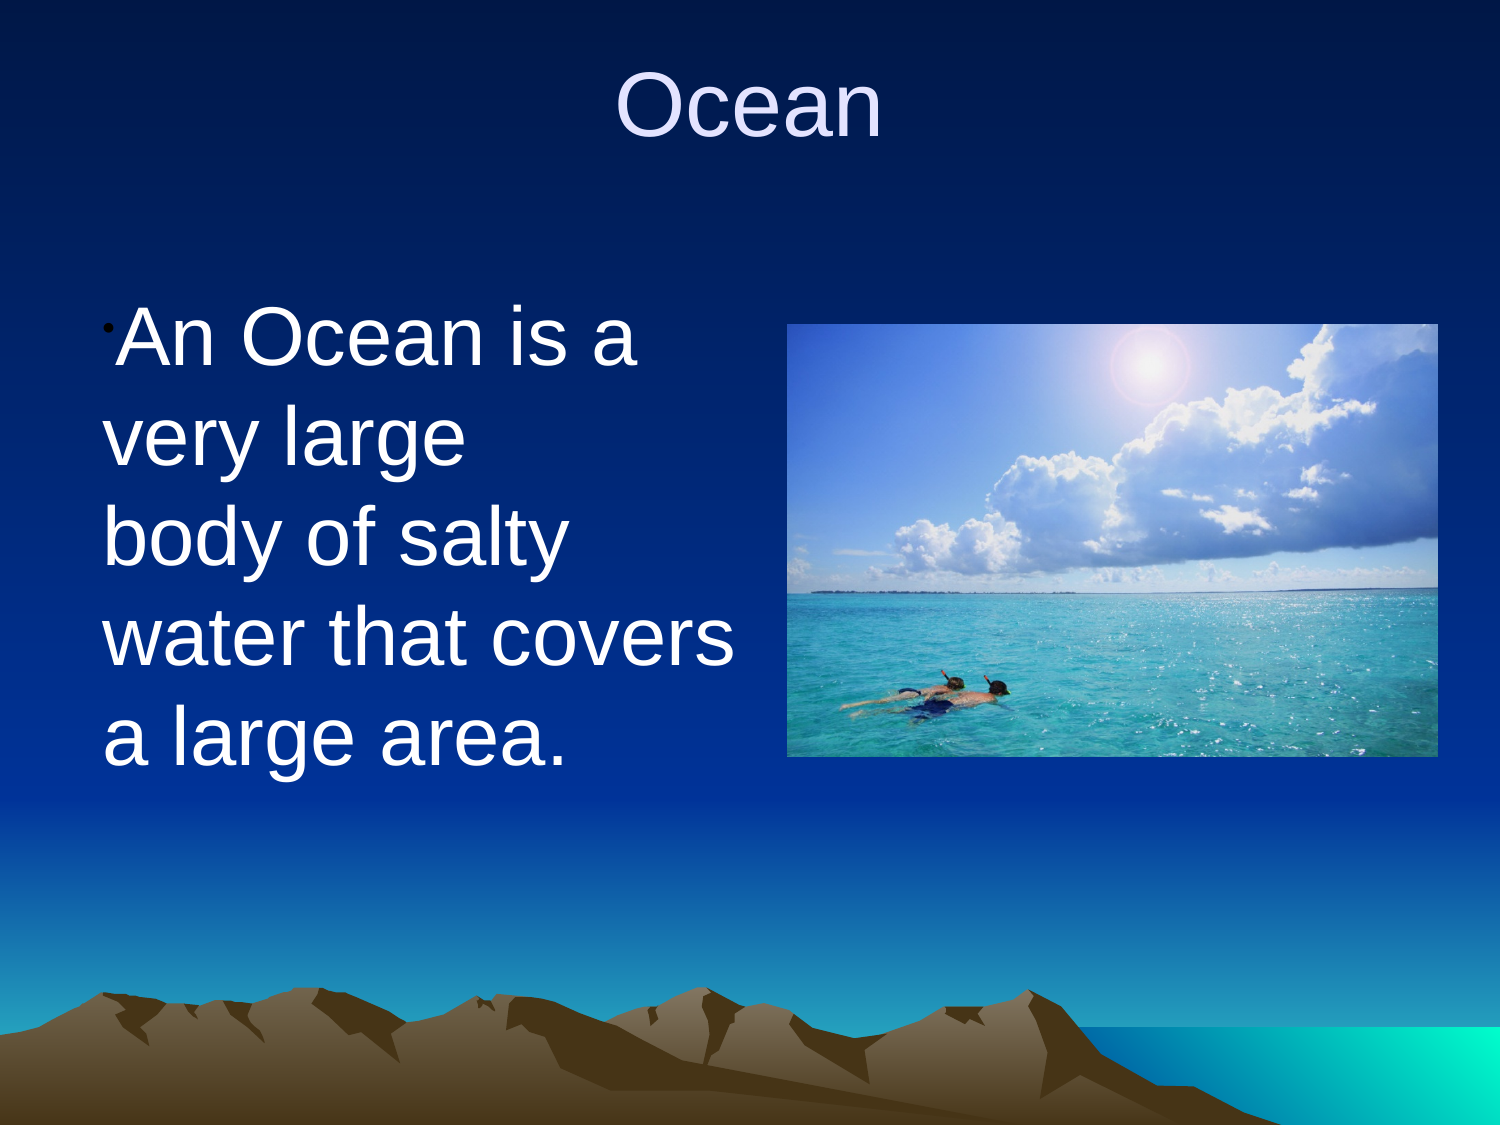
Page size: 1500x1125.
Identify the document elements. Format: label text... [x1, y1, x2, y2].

picture [787, 324, 1438, 757]
text_box An Ocean is a very large body of salty water that covers a large area. [87, 275, 775, 900]
title Ocean [75, 37, 1425, 225]
